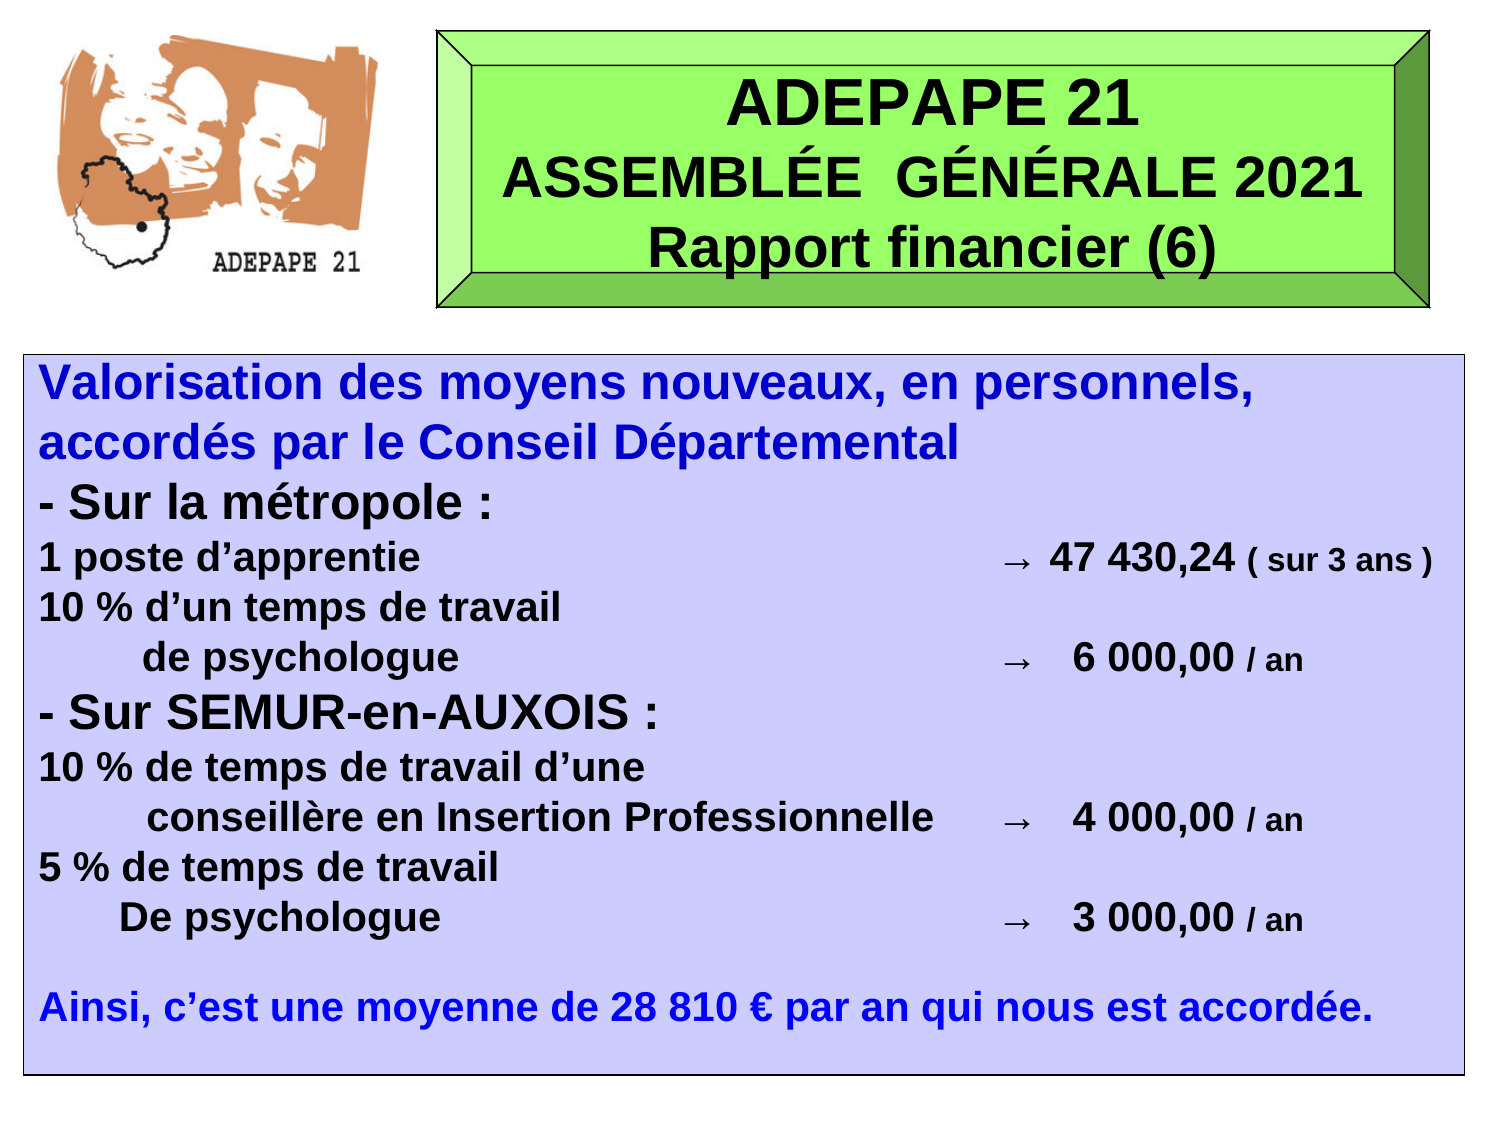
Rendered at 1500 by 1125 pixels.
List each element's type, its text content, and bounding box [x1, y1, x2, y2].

text_box Valorisation des moyens nouveaux, en personnels, accordés par le Conseil Départemental - Sur la métropole : 1 poste d’apprentie → 47 430,24 ( sur 3 ans ) 10 % d’un temps de travail de psychologue → 6 000,00 / an - Sur SEMUR-en-AUXOIS : 10 % de temps de travail d’une conseillère en Insertion Professionnelle → 4 000,00 / an 5 % de temps de travail De psychologue → 3 000,00 / an Ainsi, c’est une moyenne de 28 810 € par an qui nous est accordée. [23, 354, 1465, 1075]
text_box ADEPAPE 21 ASSEMBLÉE GÉNÉRALE 2021 Rapport financier (6) [472, 66, 1394, 272]
picture [53, 35, 378, 273]
